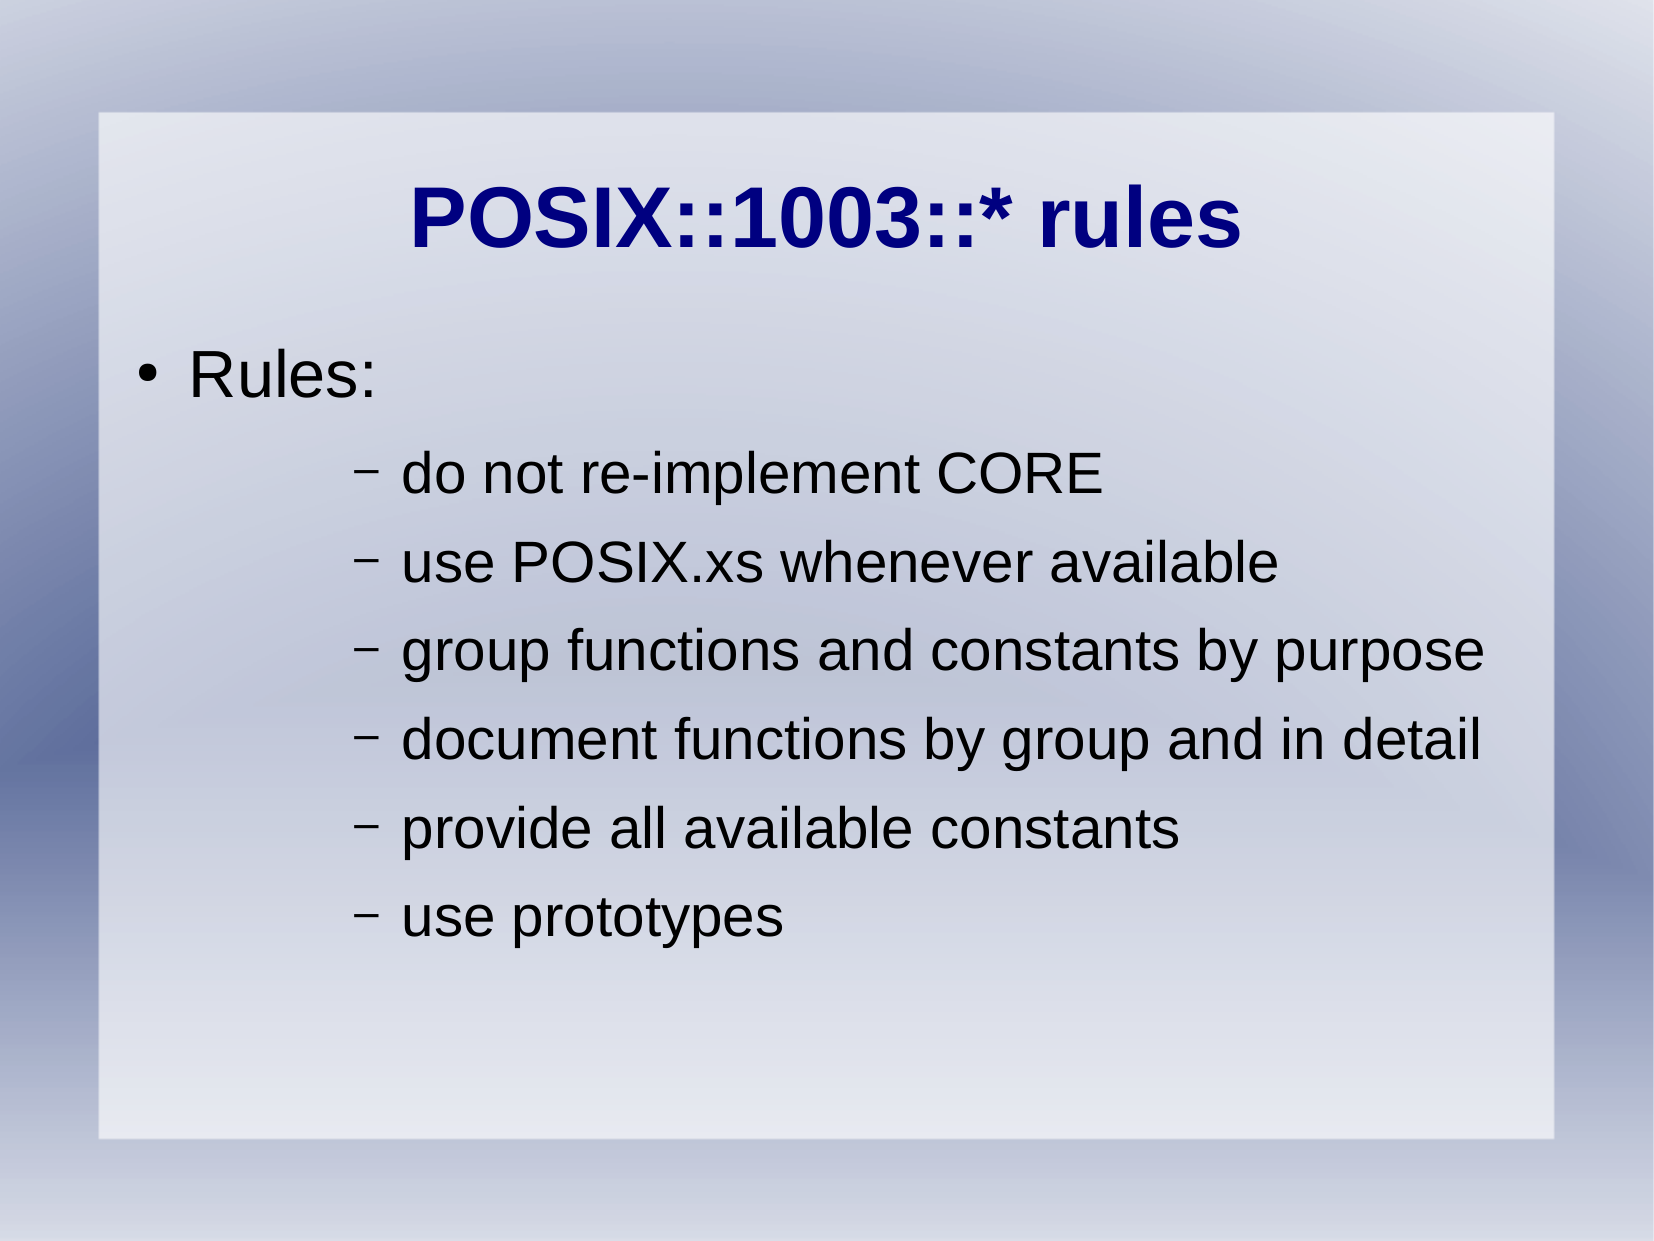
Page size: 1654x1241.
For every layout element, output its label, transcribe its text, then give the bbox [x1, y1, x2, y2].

picture [0, 0, 1654, 1241]
title POSIX::1003::* rules [118, 114, 1536, 322]
list Rules: do not re-implement CORE use POSIX.xs whenever available group functions and constants by purpose document functions by group and in detail provide all available constants use prototypes [118, 336, 1506, 1156]
